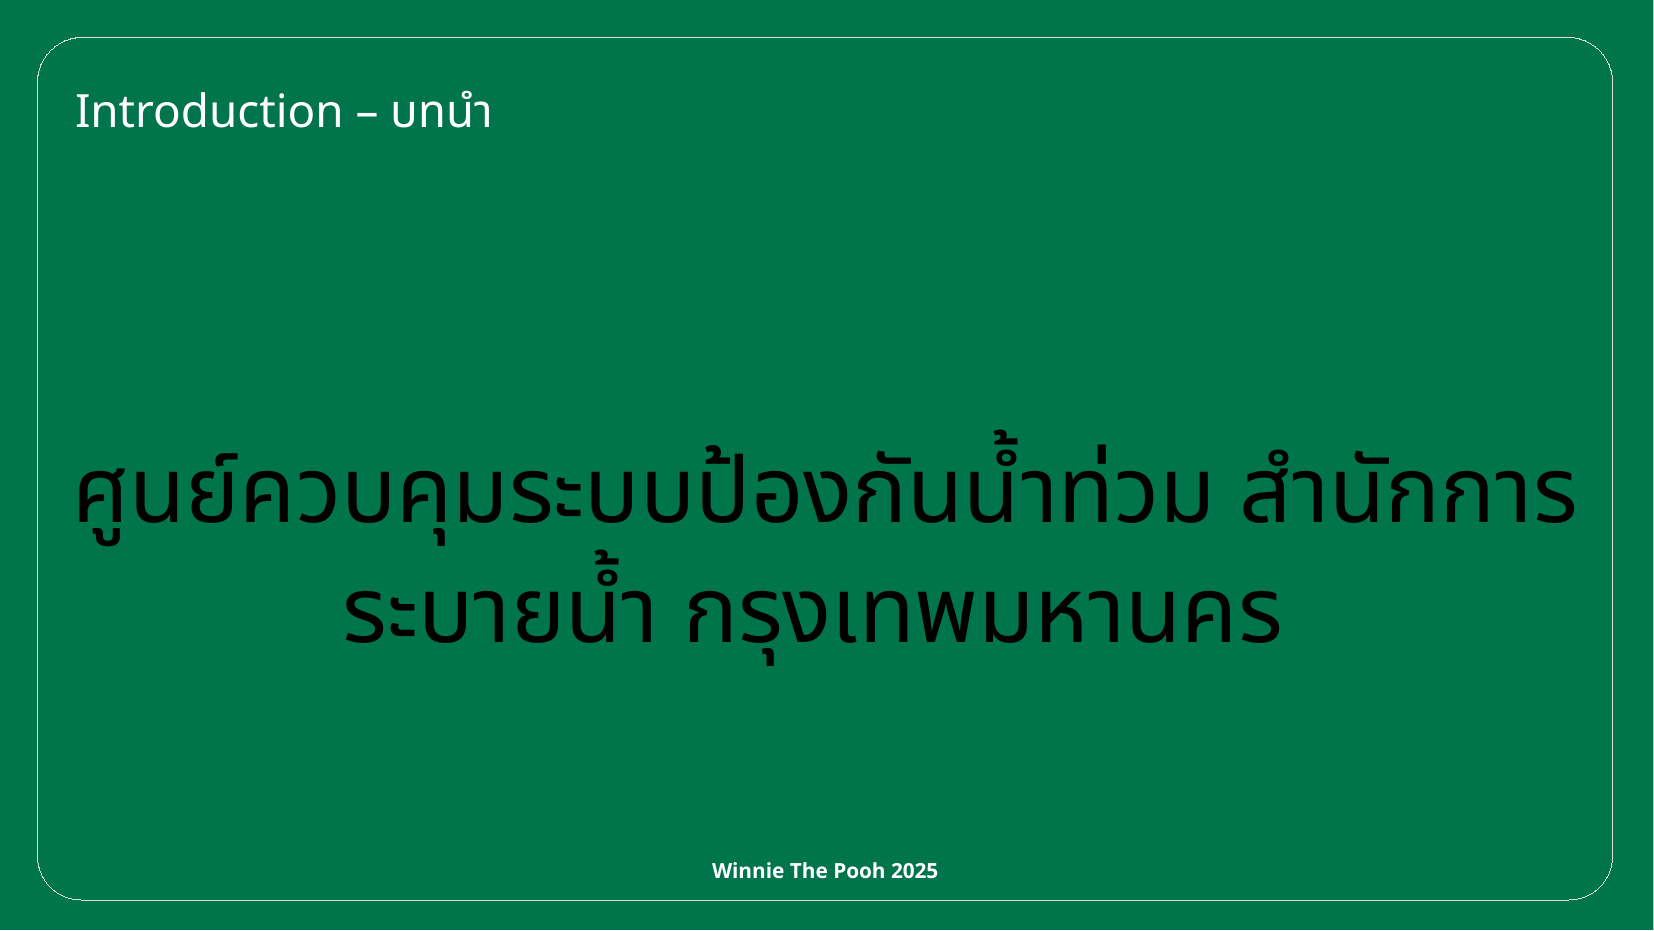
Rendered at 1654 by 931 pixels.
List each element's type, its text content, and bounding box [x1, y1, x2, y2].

title Winnie The Pooh 2025 [37, 845, 1613, 896]
title Introduction – บทนำ [75, 75, 976, 151]
title ศูนย์ควบคุมระบบป้องกันน้ำท่วม สำนักการระบายน้ำ กรุงเทพมหานคร [38, 440, 1612, 680]
